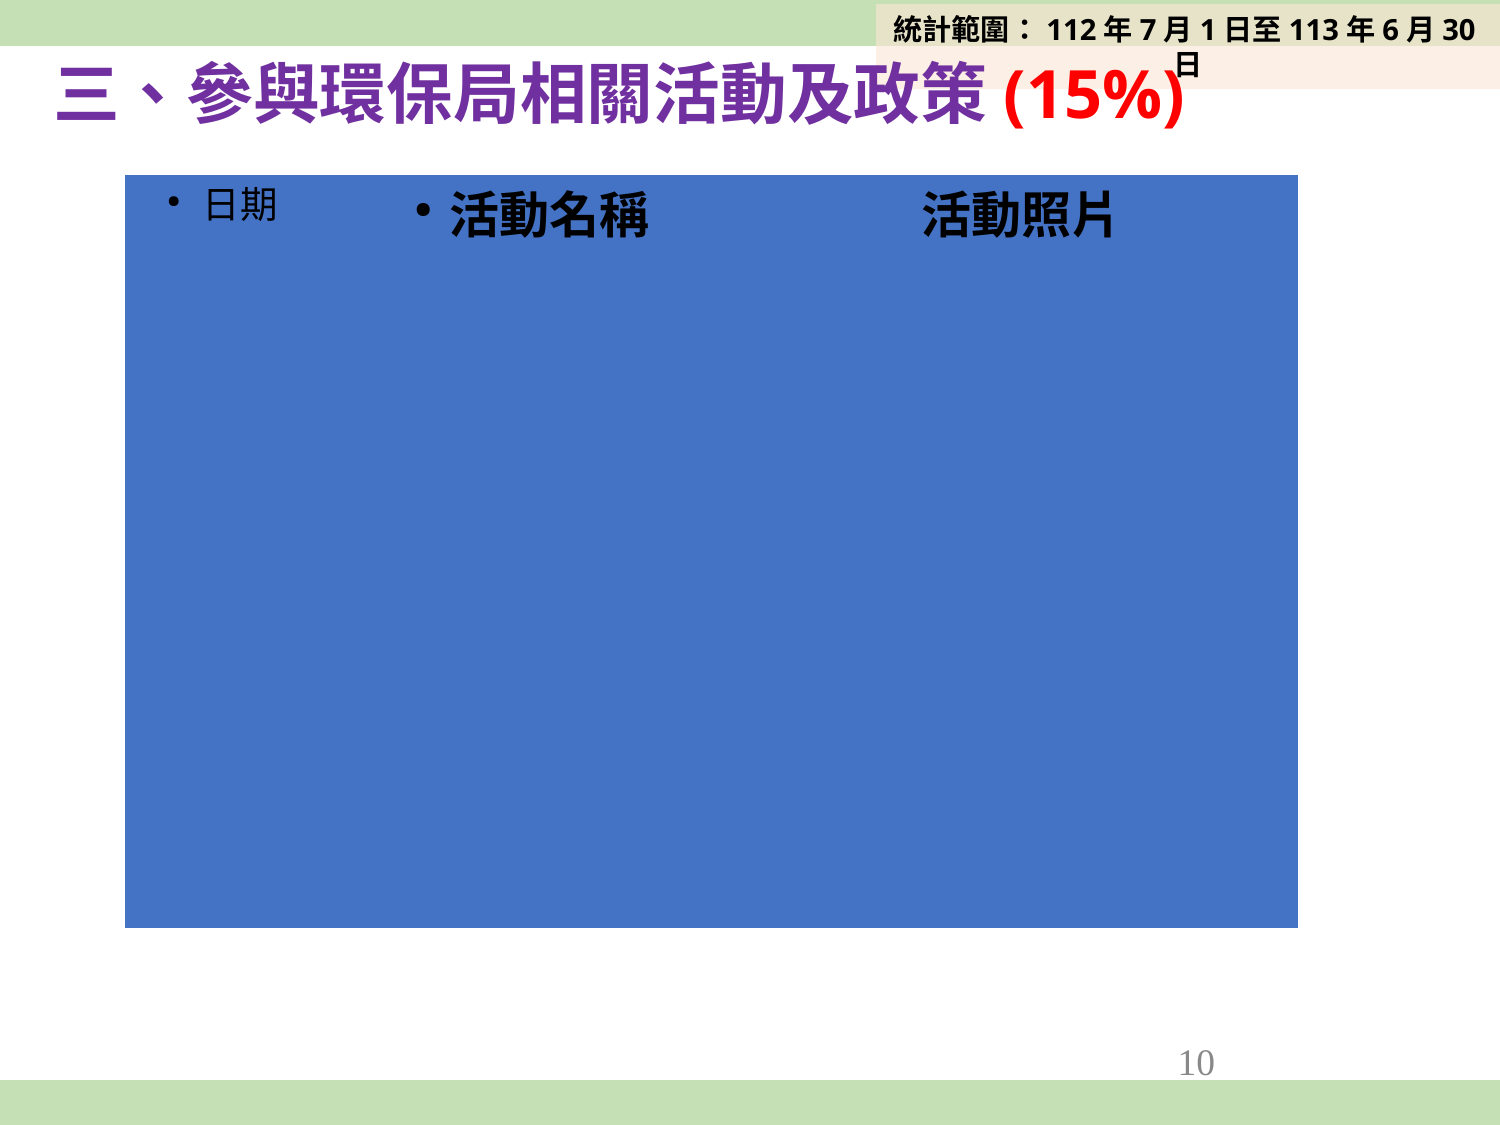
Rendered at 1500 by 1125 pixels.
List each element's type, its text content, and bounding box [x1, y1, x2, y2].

table_cell [125, 560, 319, 928]
table_cell [125, 252, 319, 560]
table_header 日期 [125, 175, 319, 252]
table_header 活動照片 [745, 175, 1298, 252]
table_cell [745, 560, 1298, 928]
table_cell [745, 252, 1298, 560]
text_box 三、參與環保局相關活動及政策(15%) [38, 53, 1279, 161]
table_cell [319, 560, 745, 928]
table_header 活動名稱 [319, 175, 745, 252]
text_box 10 [1162, 1030, 1500, 1091]
table_cell [319, 252, 745, 560]
